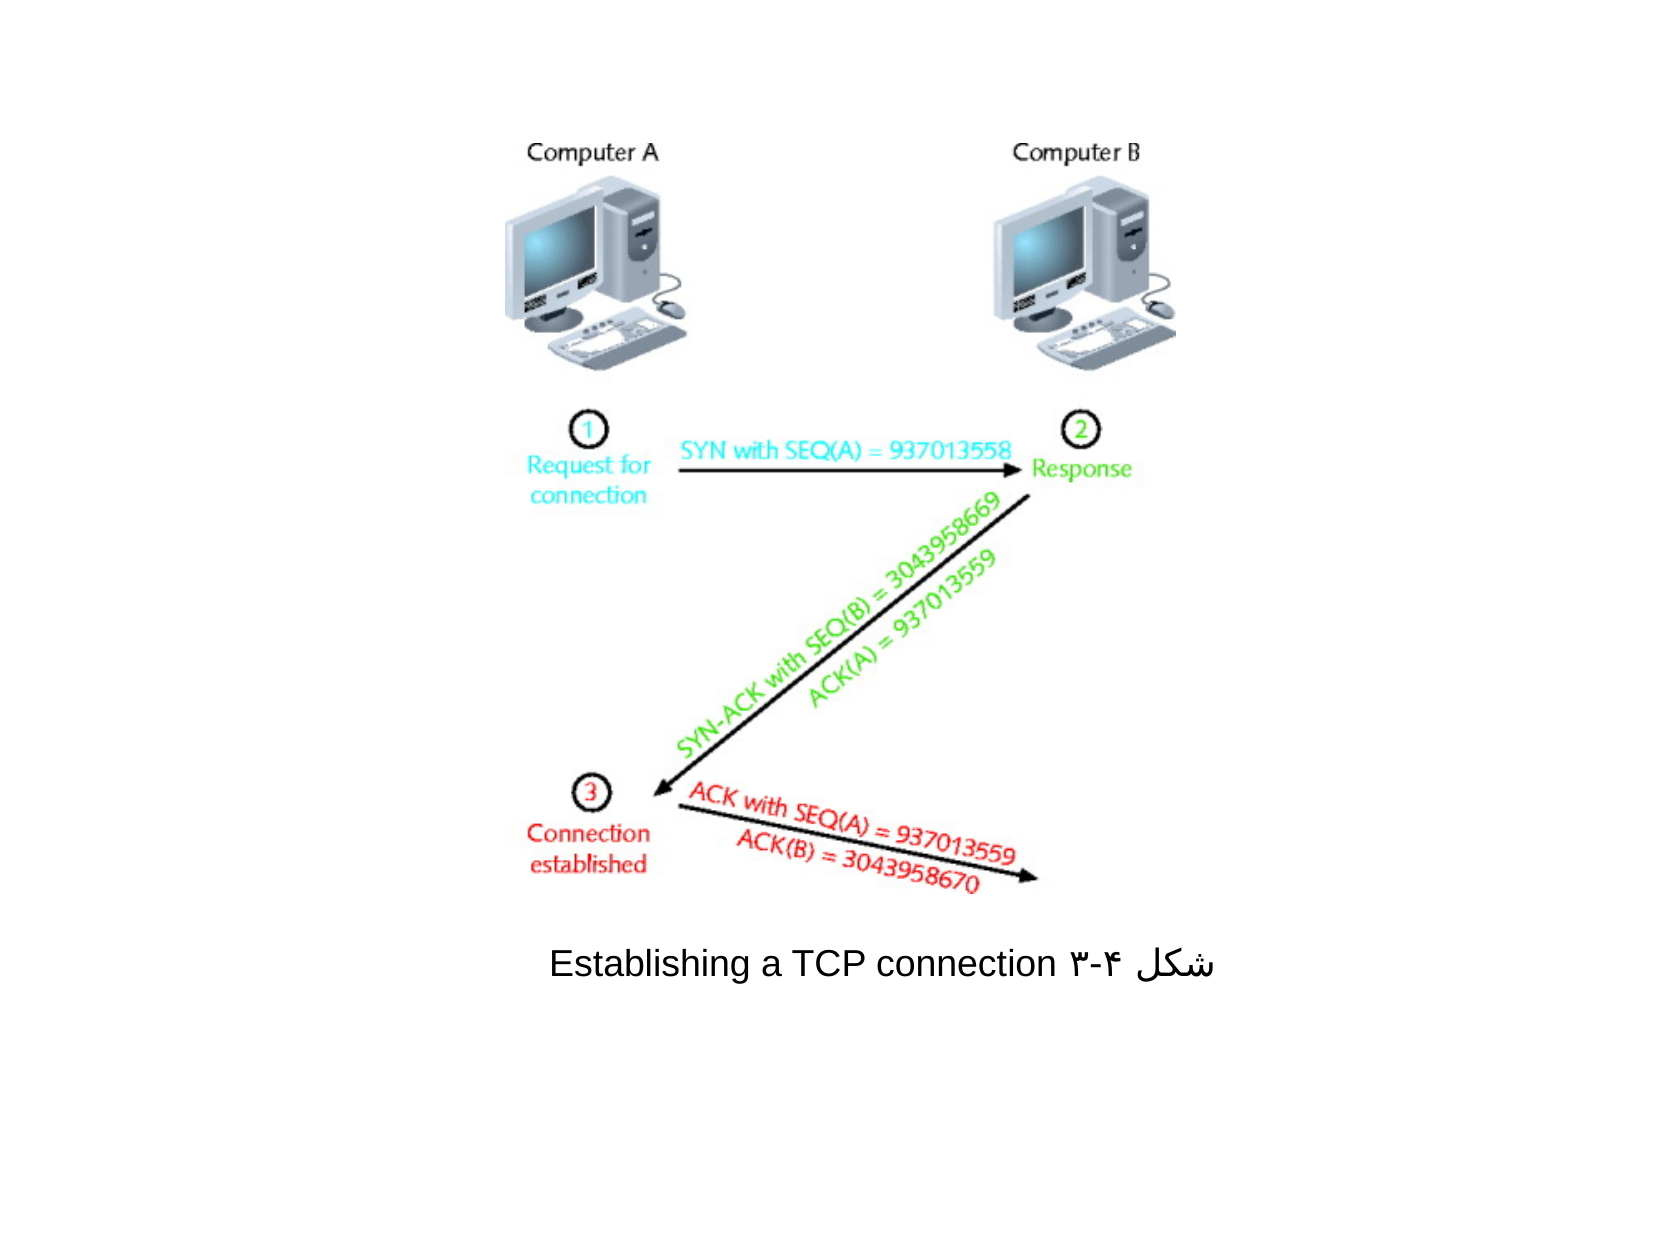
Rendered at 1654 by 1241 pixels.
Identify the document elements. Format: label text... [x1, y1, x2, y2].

picture [505, 143, 1176, 894]
text_box شکل ۴-۳ Establishing a TCP connection [455, 930, 1231, 992]
